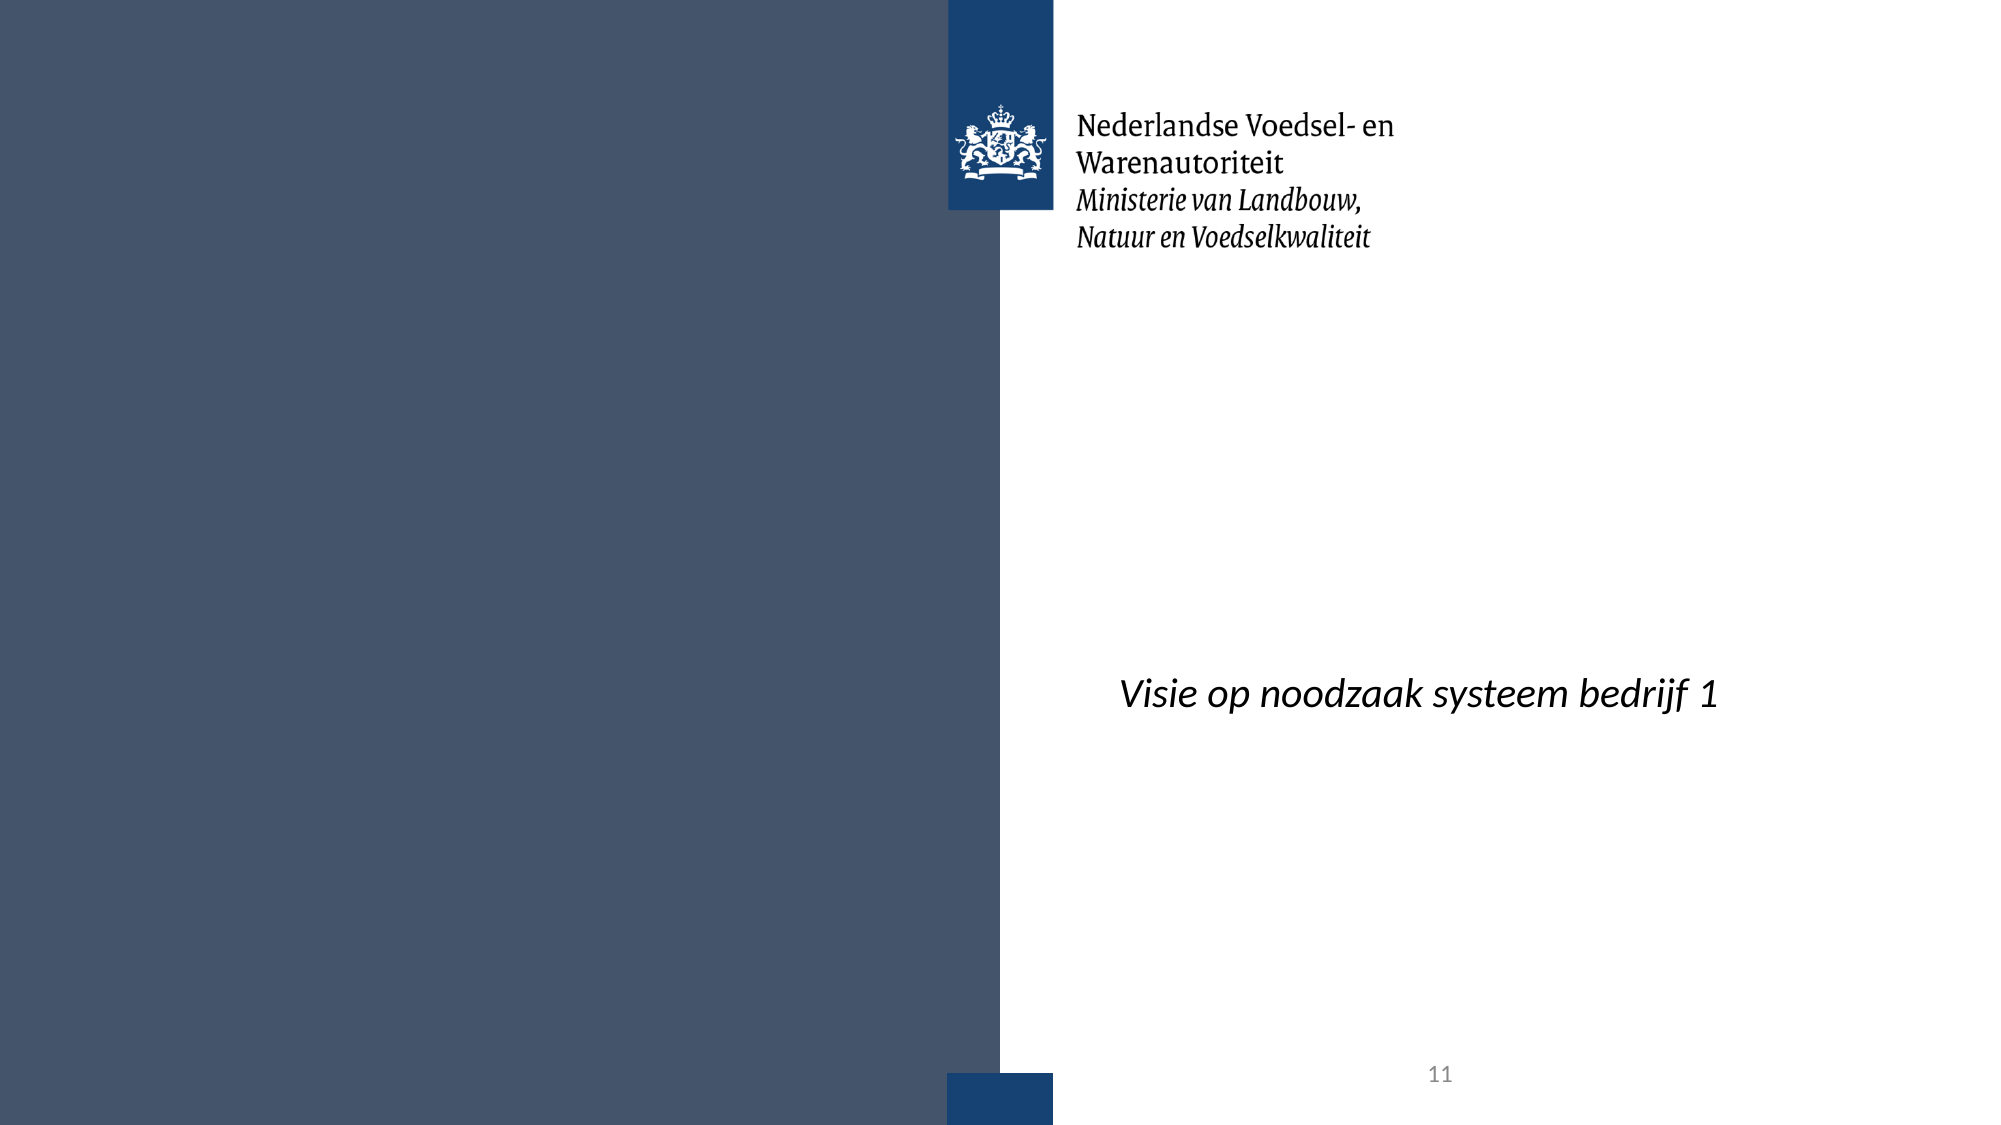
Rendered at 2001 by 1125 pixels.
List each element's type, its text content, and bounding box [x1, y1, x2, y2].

text_box [1058, 210, 1972, 422]
text_box Visie op noodzaak systeem bedrijf 1 [1103, 284, 1975, 1103]
